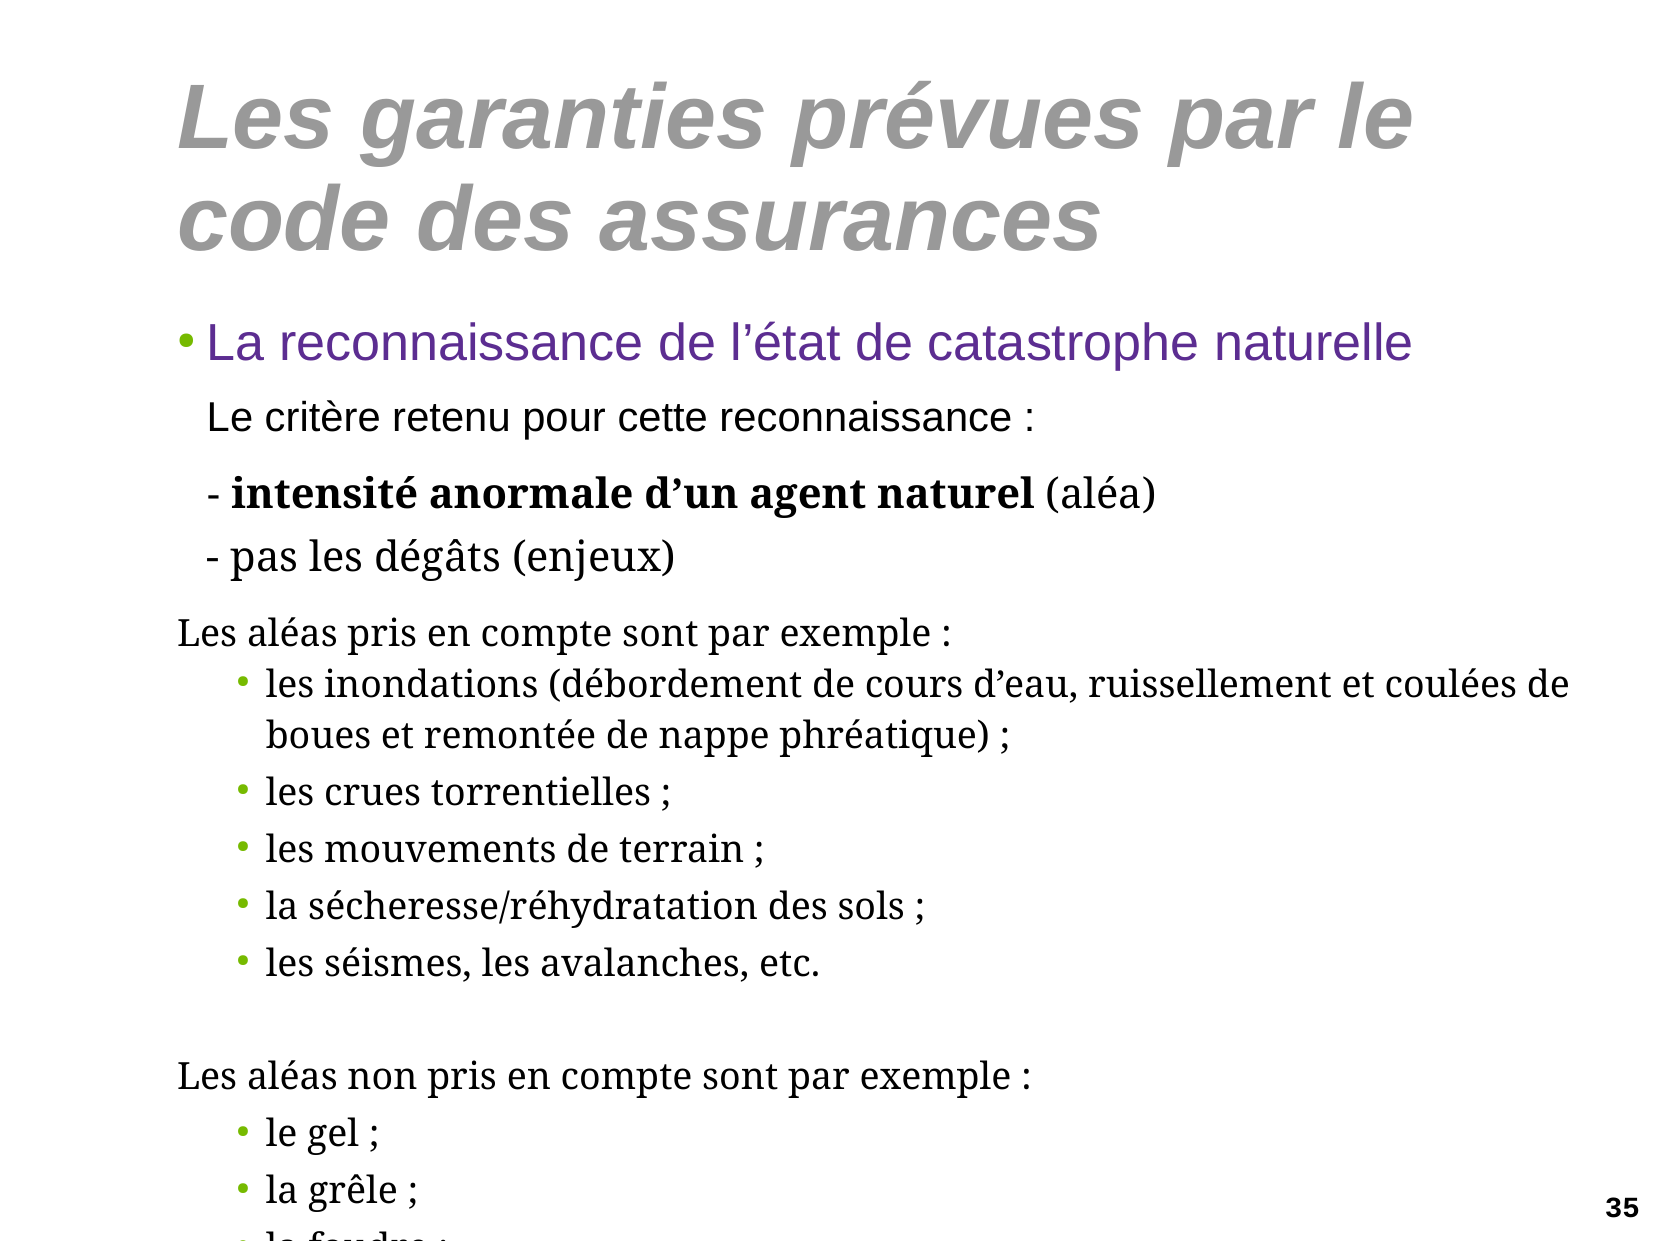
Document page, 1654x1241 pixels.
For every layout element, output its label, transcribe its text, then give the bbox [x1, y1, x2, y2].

list La reconnaissance de l’état de catastrophe naturelle Le critère retenu pour cette reconnaissance : - intensité anormale d’un agent naturel (aléa) - pas les dégâts (enjeux) Les aléas pris en compte sont par exemple : les inondations (débordement de cours d’eau, ruissellement et coulées de boues et remontée de nappe phréatique) ; les crues torrentielles ; les mouvements de terrain ; la sécheresse/réhydratation des sols ; les séismes, les avalanches, etc. Les aléas non pris en compte sont par exemple : le gel ; la grêle ; la foudre ; l’incendie de forêt, etc. [177, 312, 1595, 1211]
title Les garanties prévues par le code des assurances [177, 65, 1625, 271]
